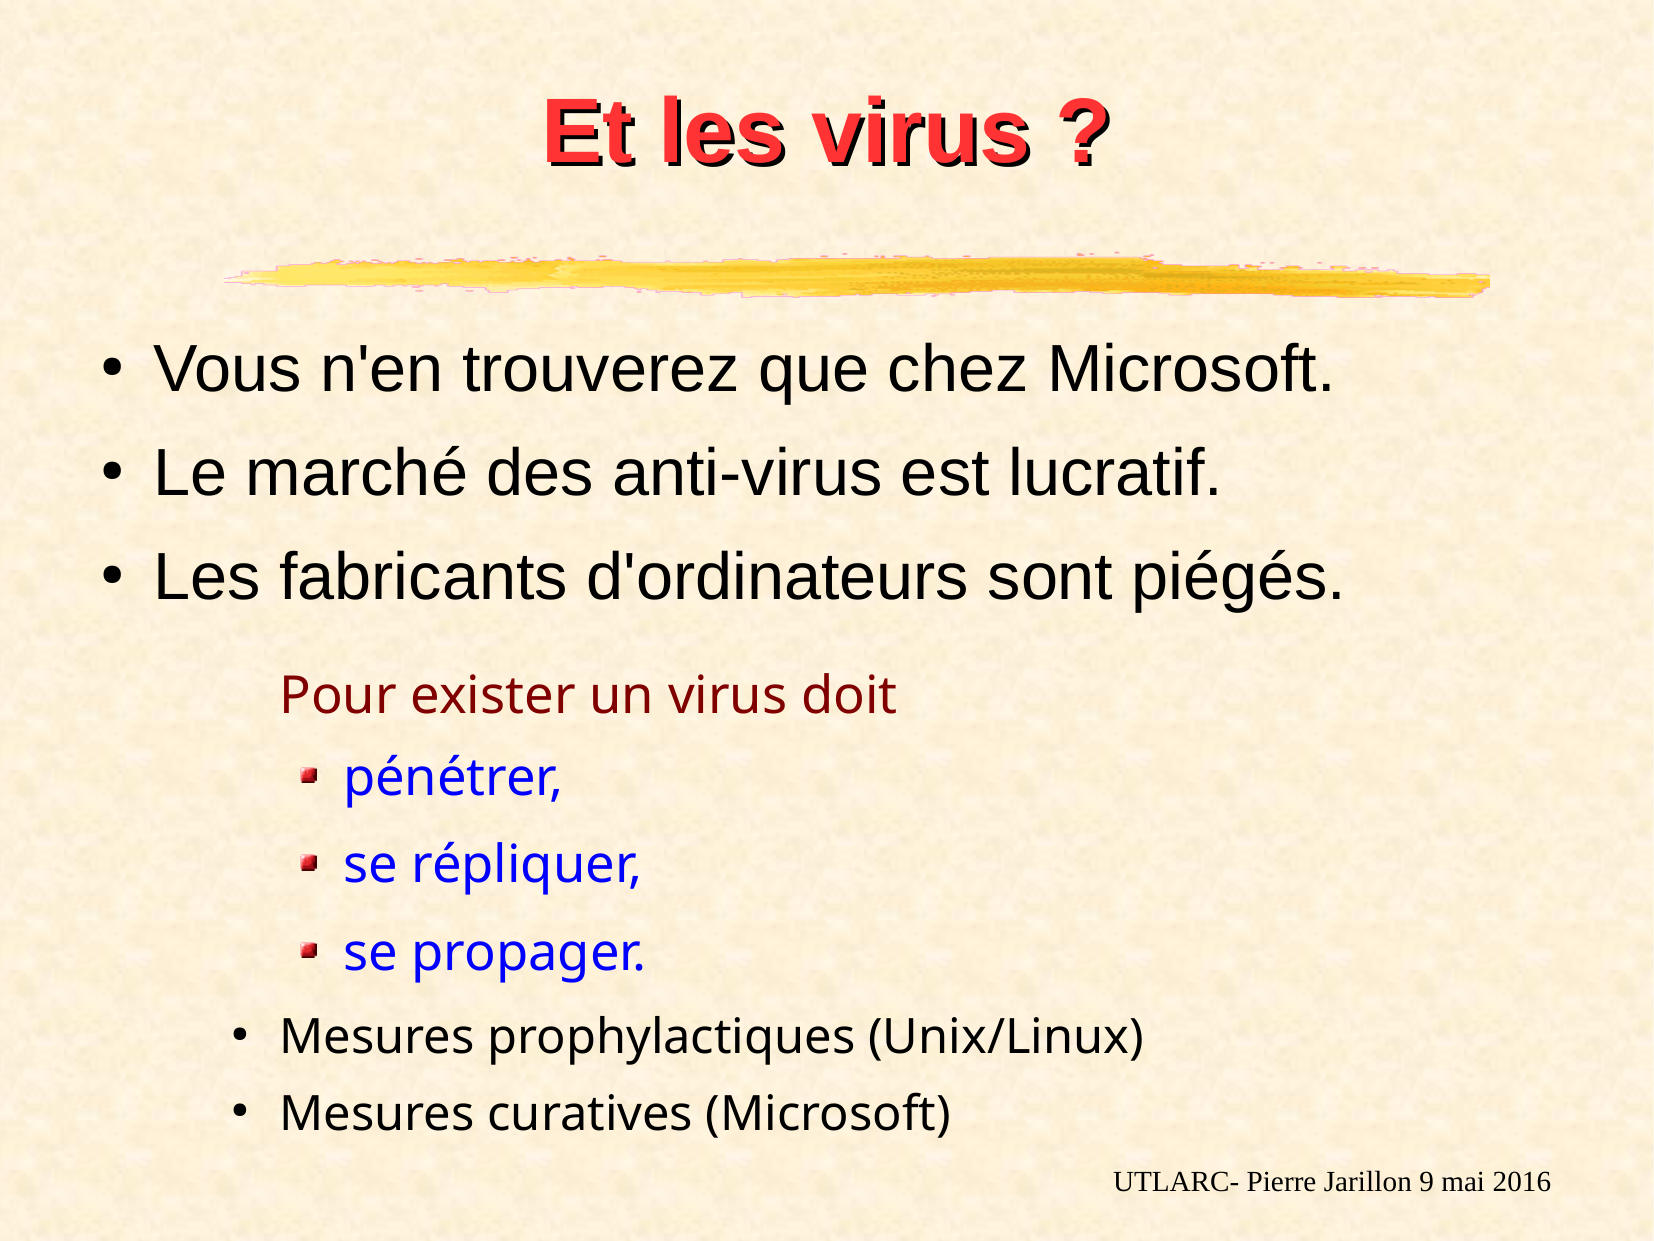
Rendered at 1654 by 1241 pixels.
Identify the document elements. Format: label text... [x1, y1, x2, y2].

list Vous n'en trouverez que chez Microsoft. Le marché des anti-virus est lucratif. Les fabricants d'ordinateurs sont piégés. [82, 330, 1524, 638]
title Et les virus ? [82, 49, 1571, 213]
picture [0, 0, 1654, 1241]
list Pour exister un virus doit pénétrer, se répliquer, se propager. Mesures prophylactiques (Unix/Linux) Mesures curatives (Microsoft) [200, 649, 1494, 1158]
